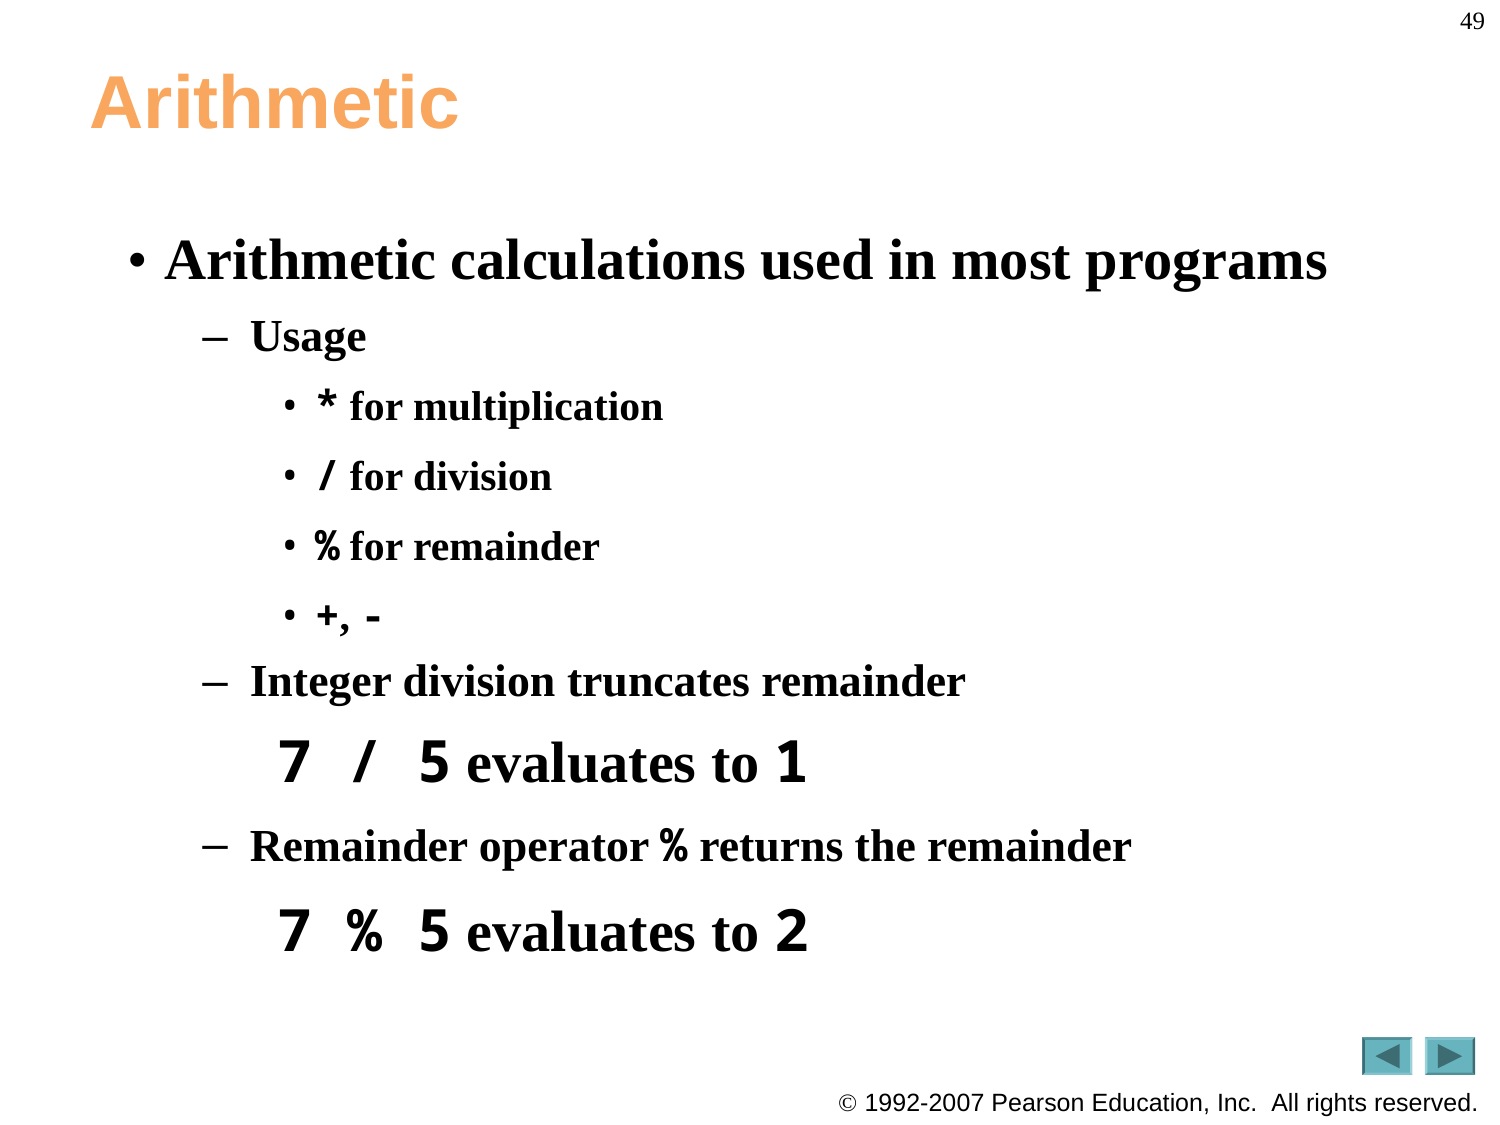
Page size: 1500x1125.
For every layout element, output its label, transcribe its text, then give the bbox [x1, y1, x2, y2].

list Arithmetic calculations used in most programs Usage * for multiplication / for division % for remainder +, - Integer division truncates remainder 7 / 5 evaluates to 1 Remainder operator % returns the remainder 7 % 5 evaluates to 2 [112, 220, 1425, 963]
title Arithmetic [75, 12, 1426, 201]
